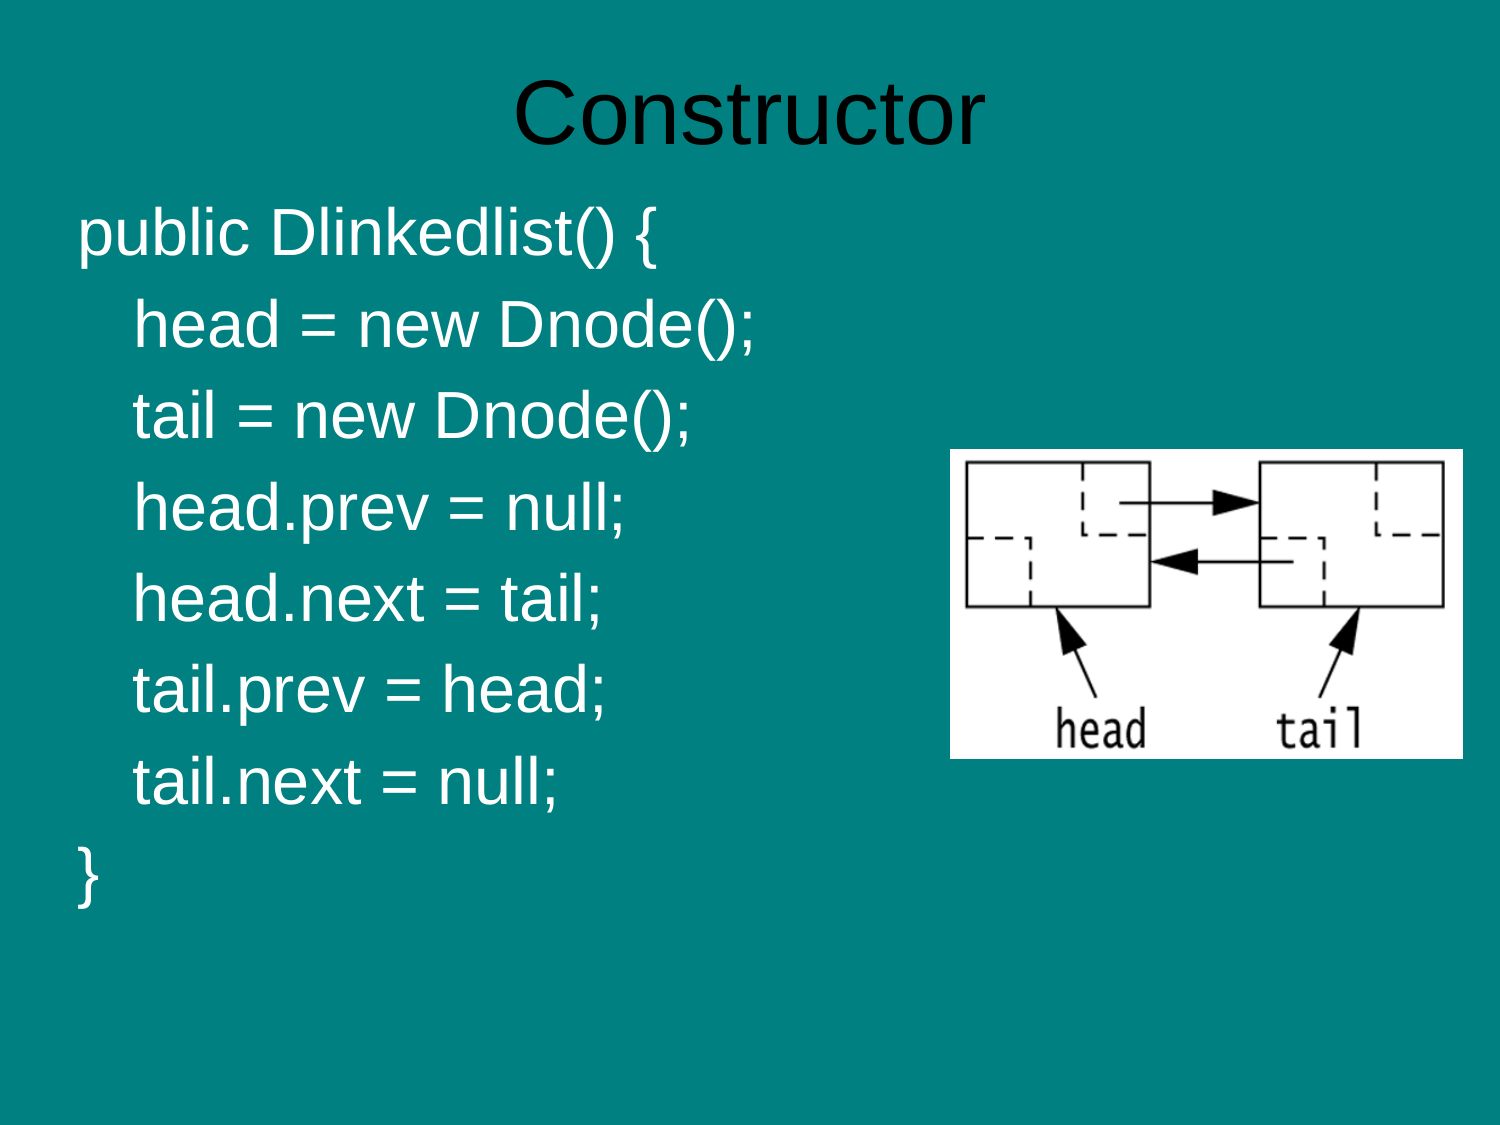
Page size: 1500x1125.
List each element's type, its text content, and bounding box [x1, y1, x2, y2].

picture [950, 449, 1463, 759]
title Constructor [112, 37, 1388, 188]
list public Dlinkedlist() { head = new Dnode(); tail = new Dnode(); head.prev = null; head.next = tail; tail.prev = head; tail.next = null; } [62, 187, 901, 1001]
